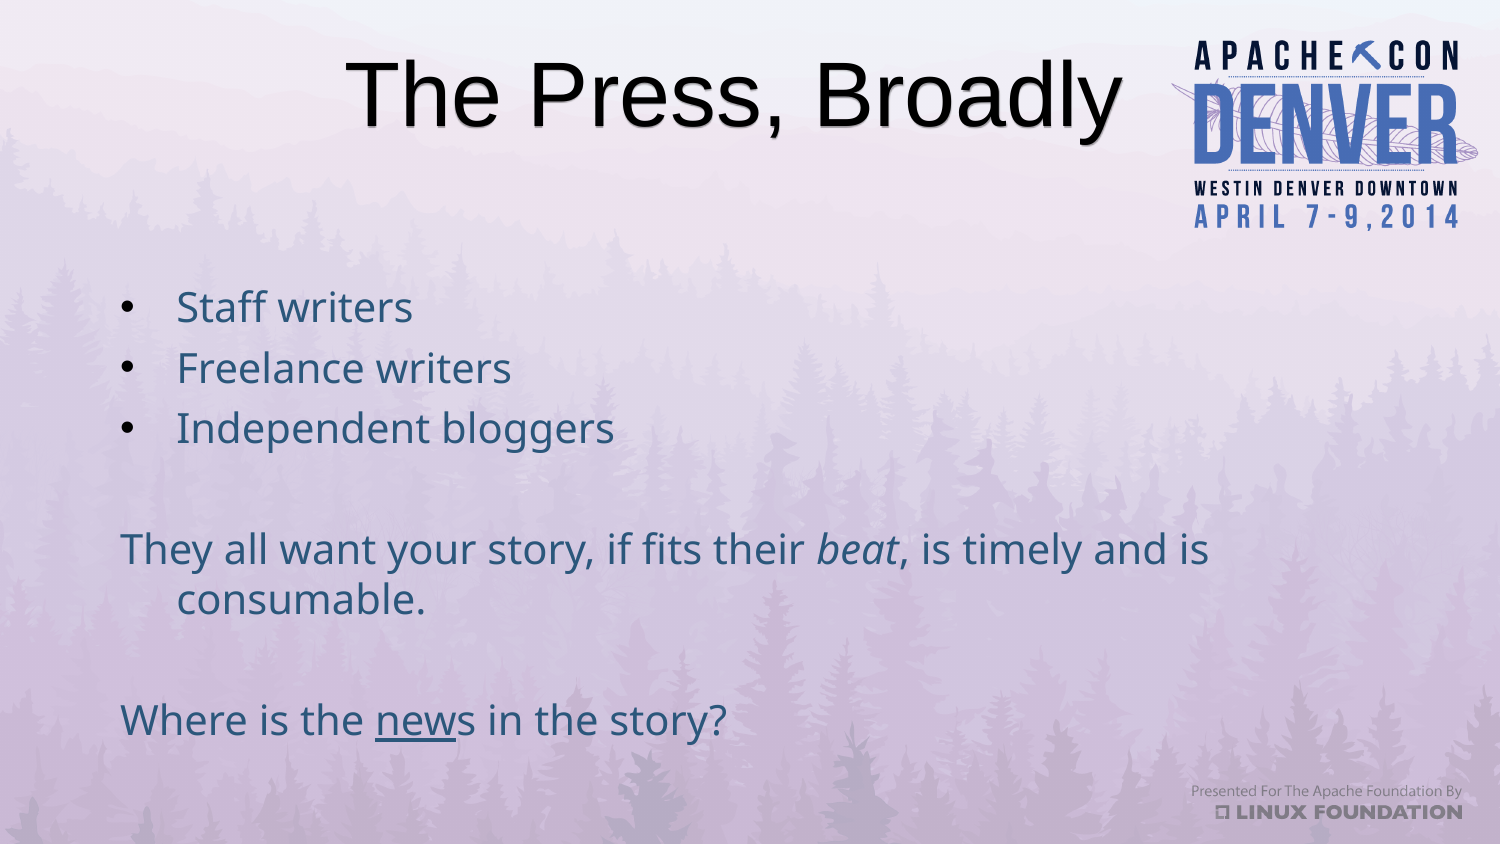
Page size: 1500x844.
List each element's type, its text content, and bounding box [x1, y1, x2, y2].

picture [0, 0, 1500, 844]
title The Press, Broadly [60, 24, 1410, 166]
text_box Staff writers Freelance writers Independent bloggers They all want your story, if fits their beat, is timely and is consumable. Where is the news in the story? [105, 273, 1351, 346]
